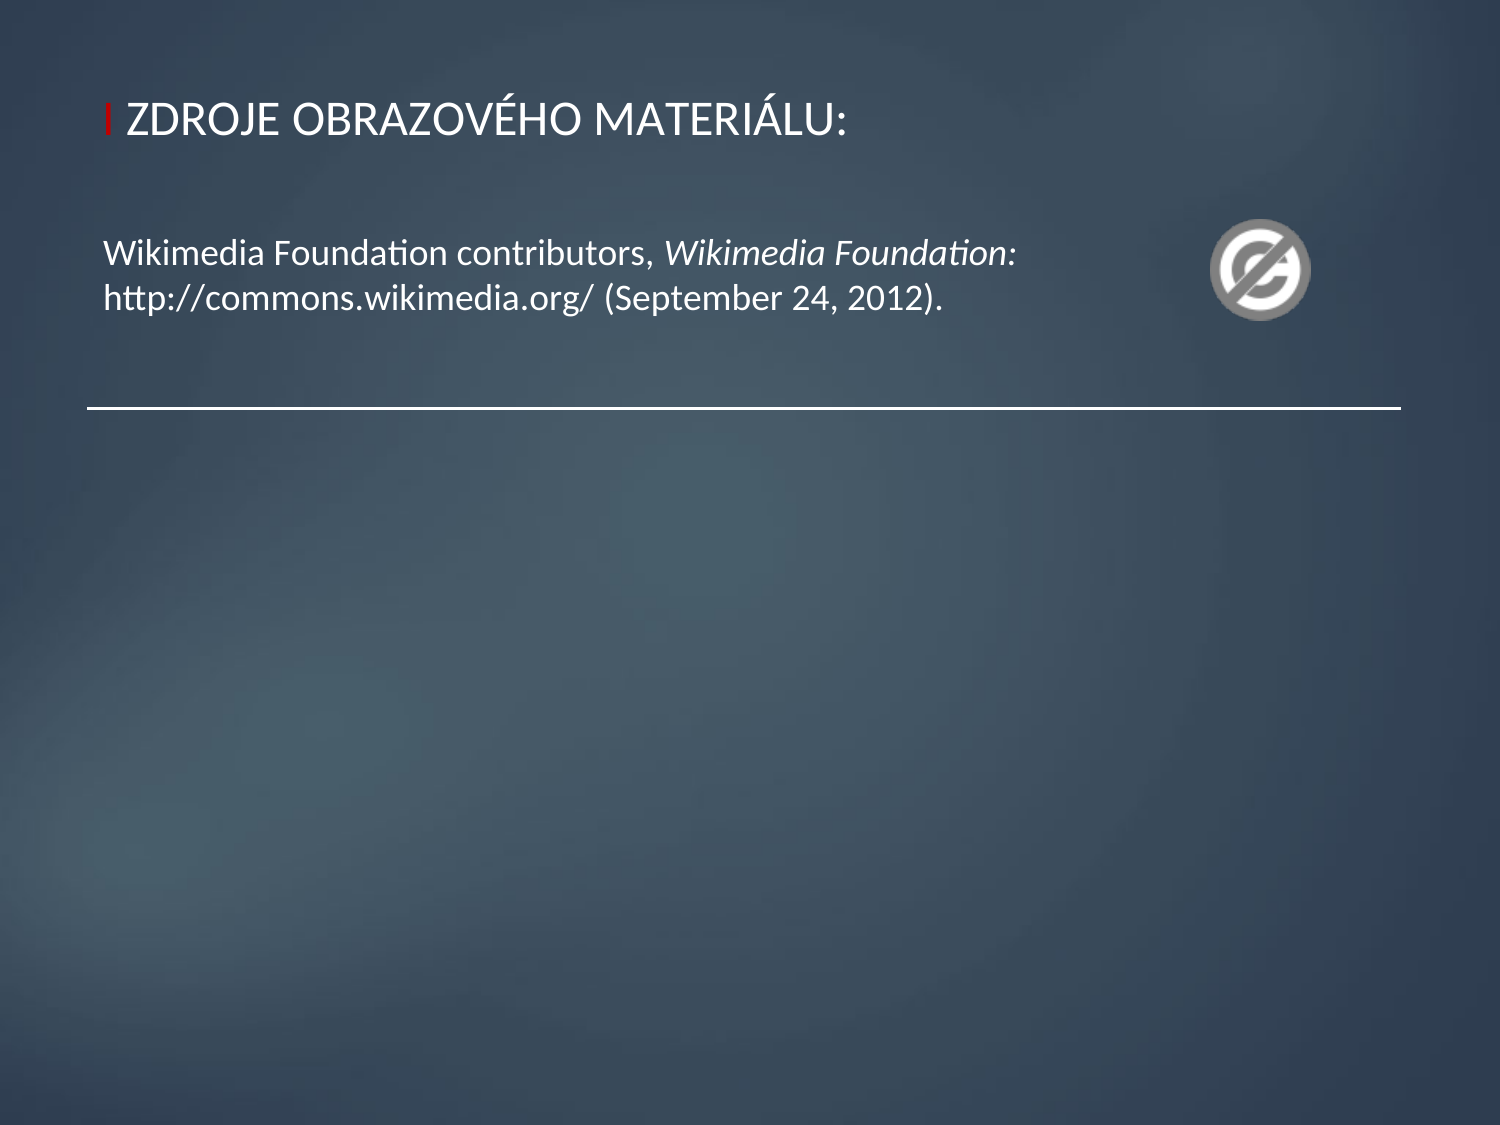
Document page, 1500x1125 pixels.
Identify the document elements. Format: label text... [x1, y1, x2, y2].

text_box I ZDROJE OBRAZOVÉHO MATERIÁLU: [87, 78, 865, 154]
text_box Wikimedia Foundation contributors, Wikimedia Foundation: http://commons.wikimedia.org/ (September 24, 2012). [88, 219, 1447, 326]
picture [0, 0, 1500, 1125]
